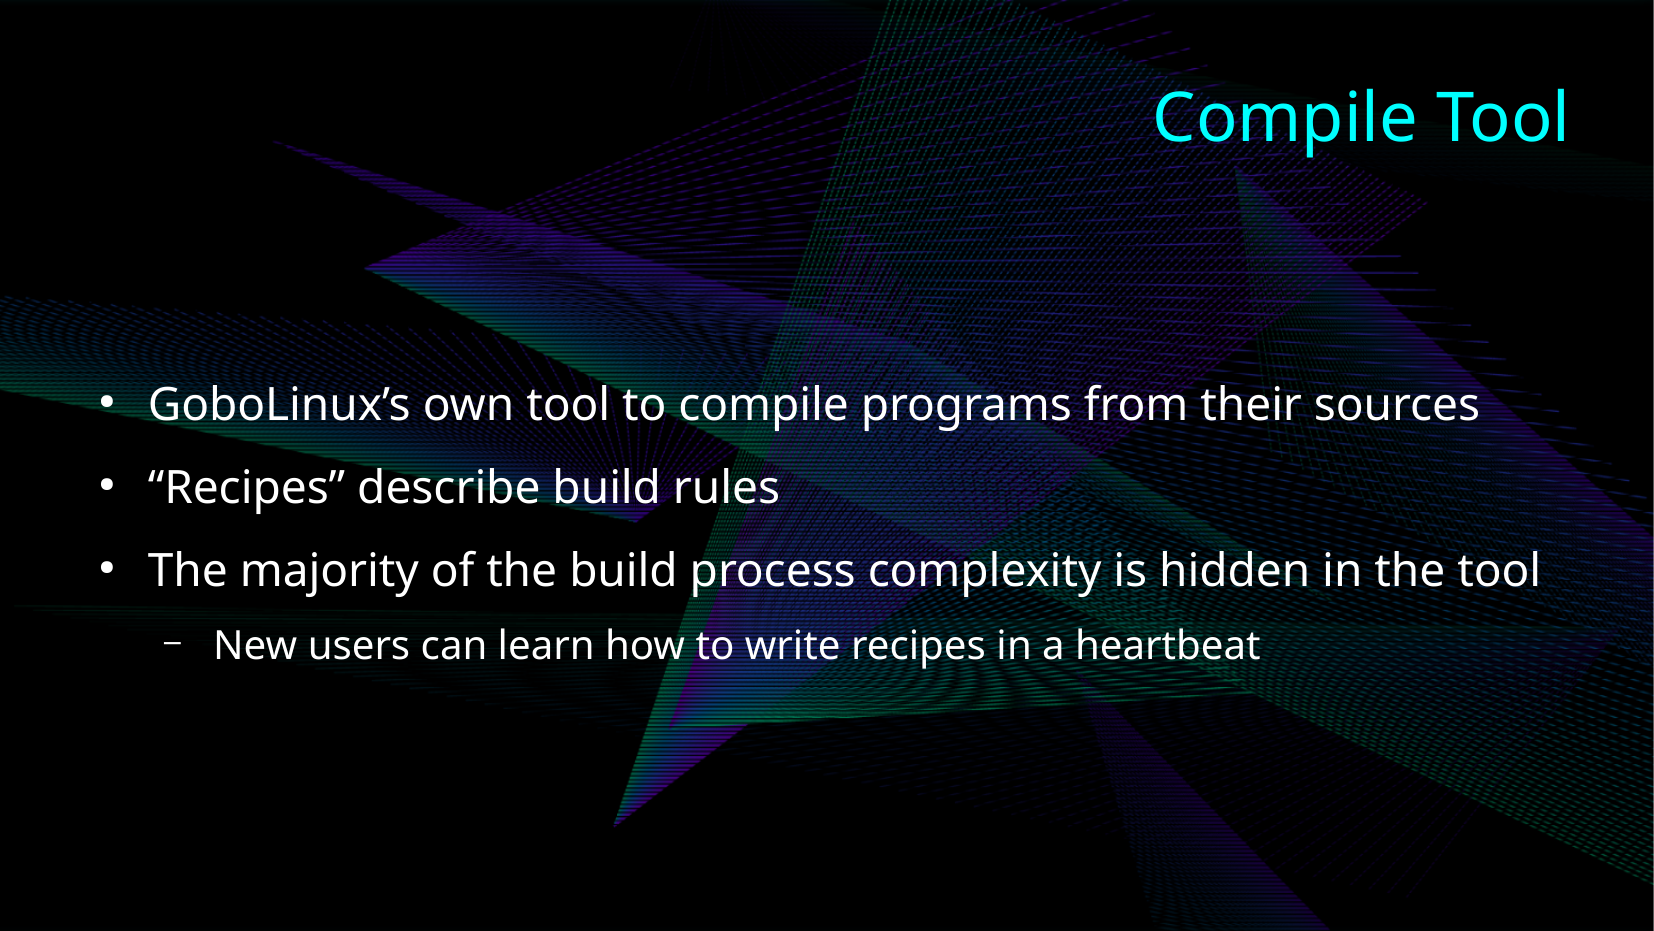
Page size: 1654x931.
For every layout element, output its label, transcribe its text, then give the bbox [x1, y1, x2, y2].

list GoboLinux’s own tool to compile programs from their sources “Recipes” describe build rules The majority of the build process complexity is hidden in the tool New users can learn how to write recipes in a heartbeat [82, 371, 1571, 769]
picture [0, 0, 1654, 931]
title Compile Tool [82, 37, 1571, 193]
